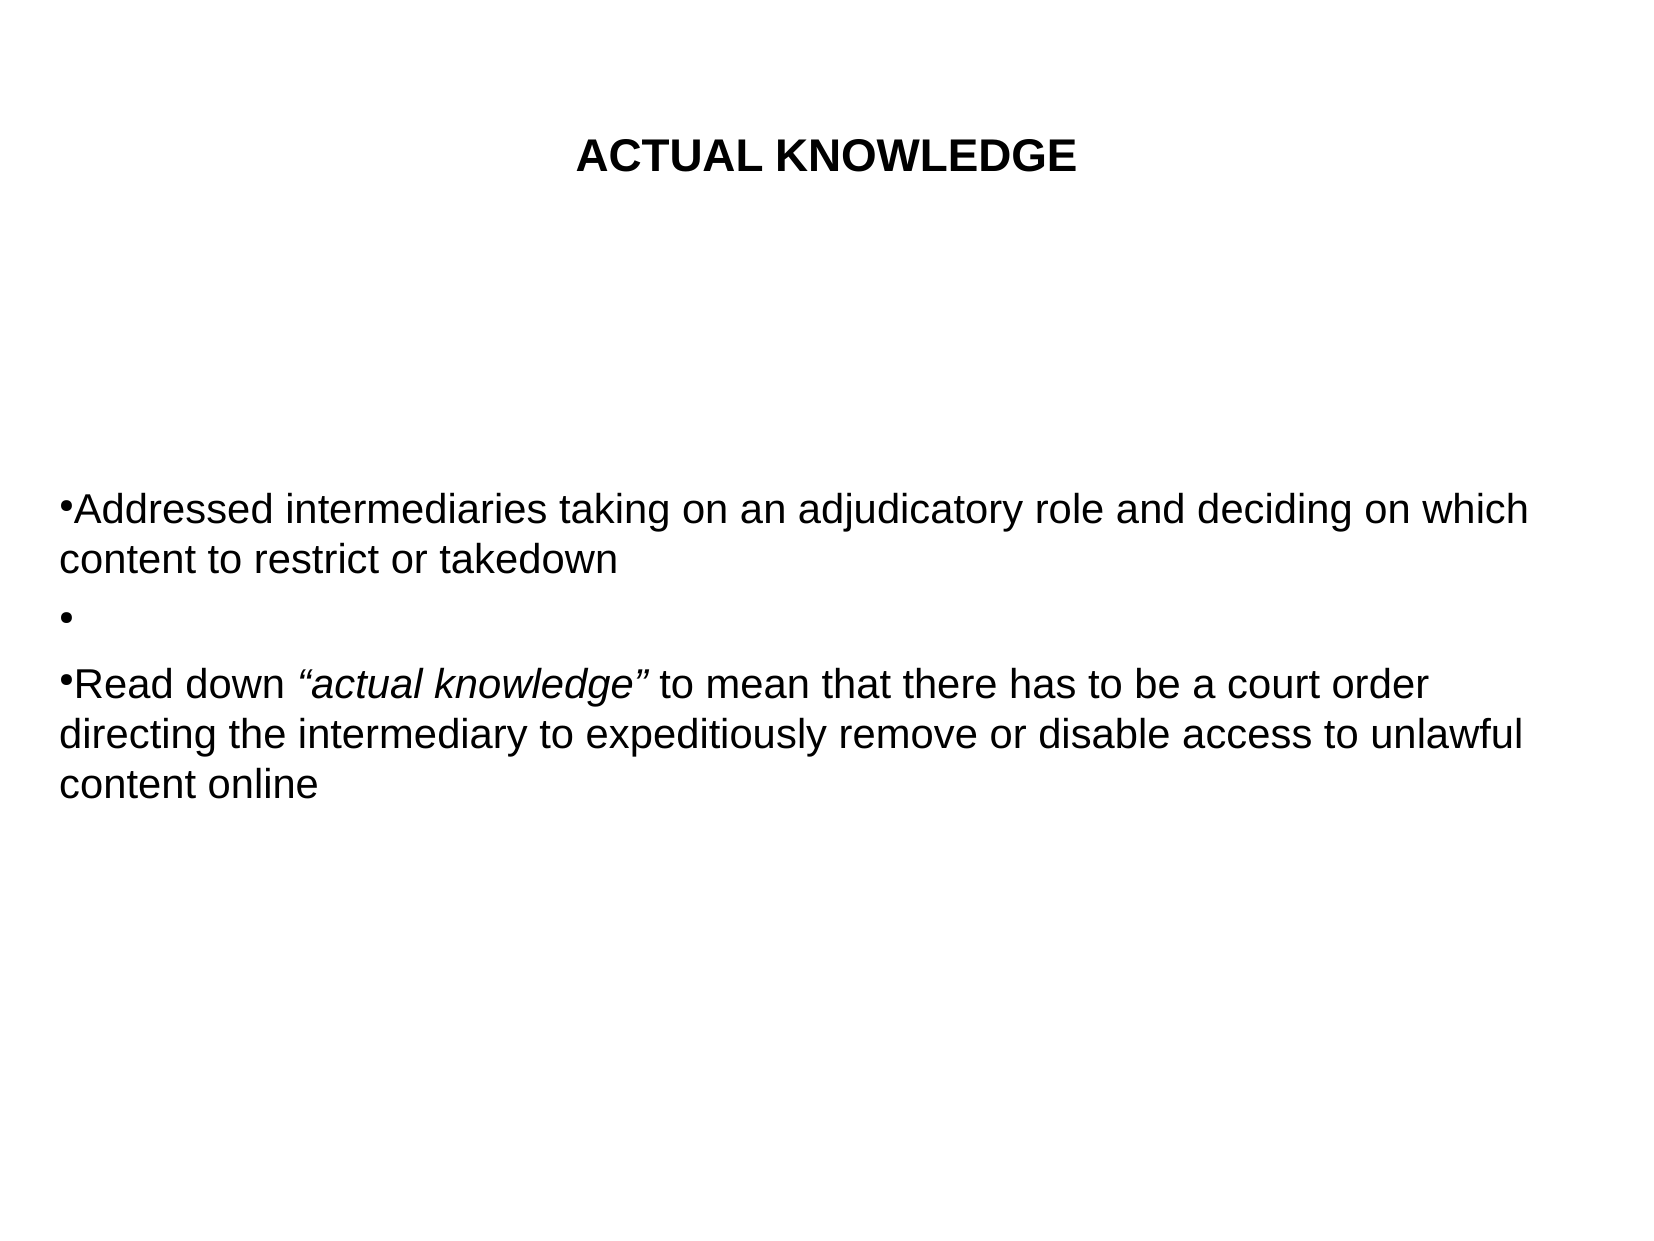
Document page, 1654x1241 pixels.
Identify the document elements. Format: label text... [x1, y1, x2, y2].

subtitle Addressed intermediaries taking on an adjudicatory role and deciding on which content to restrict or takedown Read down “actual knowledge” to mean that there has to be a court order directing the intermediary to expeditiously remove or disable access to unlawful content online [59, 284, 1548, 1004]
title ACTUAL KNOWLEDGE [82, 49, 1571, 257]
